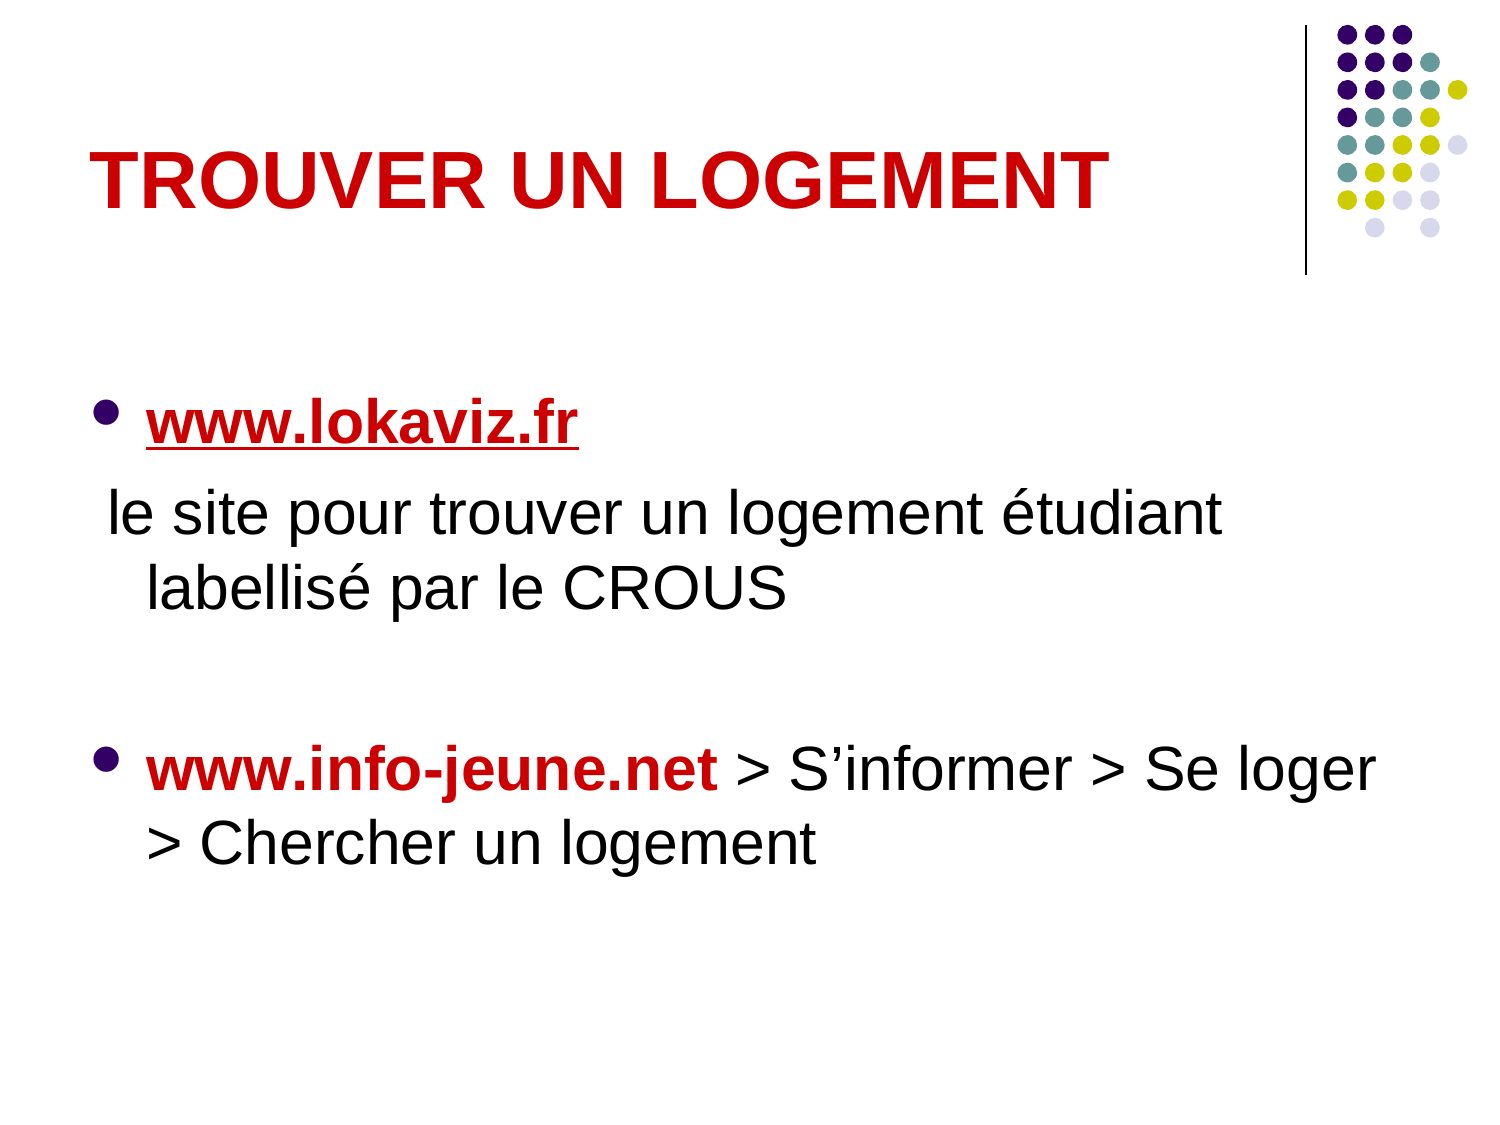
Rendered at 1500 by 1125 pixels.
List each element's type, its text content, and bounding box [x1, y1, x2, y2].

title TROUVER UN LOGEMENT [74, 20, 1313, 233]
list www.lokaviz.fr le site pour trouver un logement étudiant labellisé par le CROUS www.info-jeune.net > S’informer > Se loger > Chercher un logement [75, 373, 1426, 1006]
